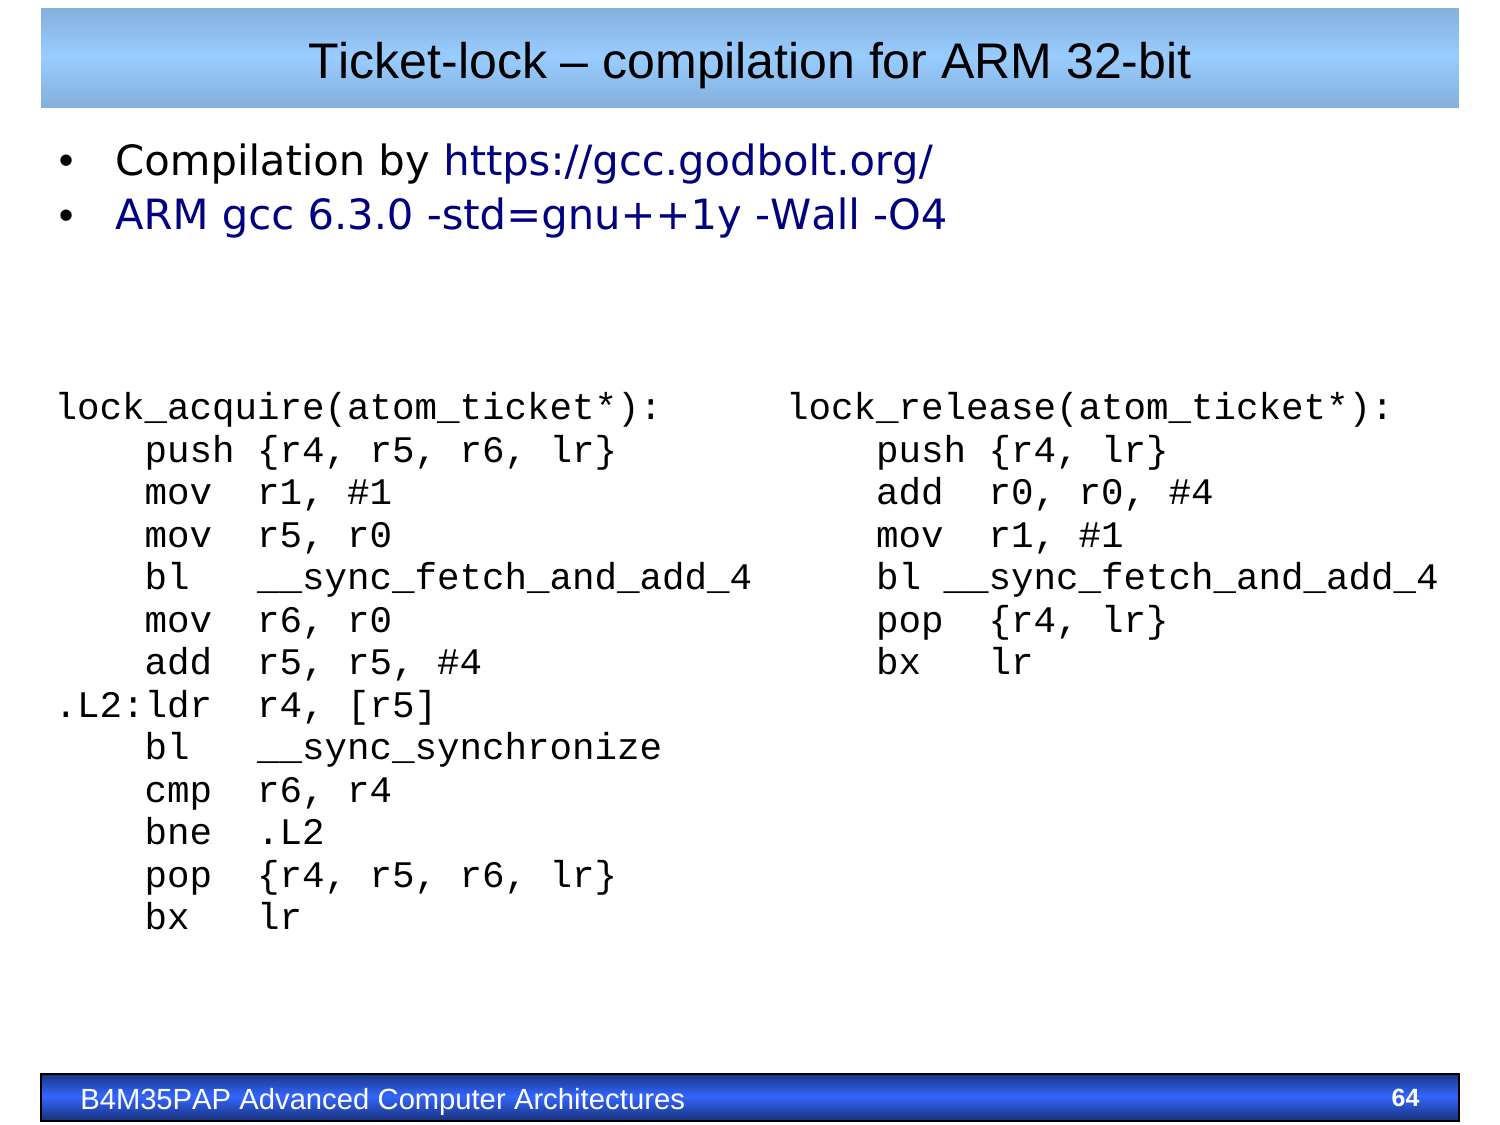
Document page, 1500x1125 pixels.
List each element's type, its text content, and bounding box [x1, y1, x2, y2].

text_box lock_release(atom_ticket*): push {r4, lr} add r0, r0, #4 mov r1, #1 bl __sync_fetch_and_add_4 pop {r4, lr} bx lr [771, 380, 1477, 1034]
list Compilation by https://gcc.godbolt.org/ ARM gcc 6.3.0 -std=gnu++1y -Wall -O4 [44, 128, 1458, 1056]
title Ticket-lock – compilation for ARM 32-bit [41, 8, 1459, 108]
